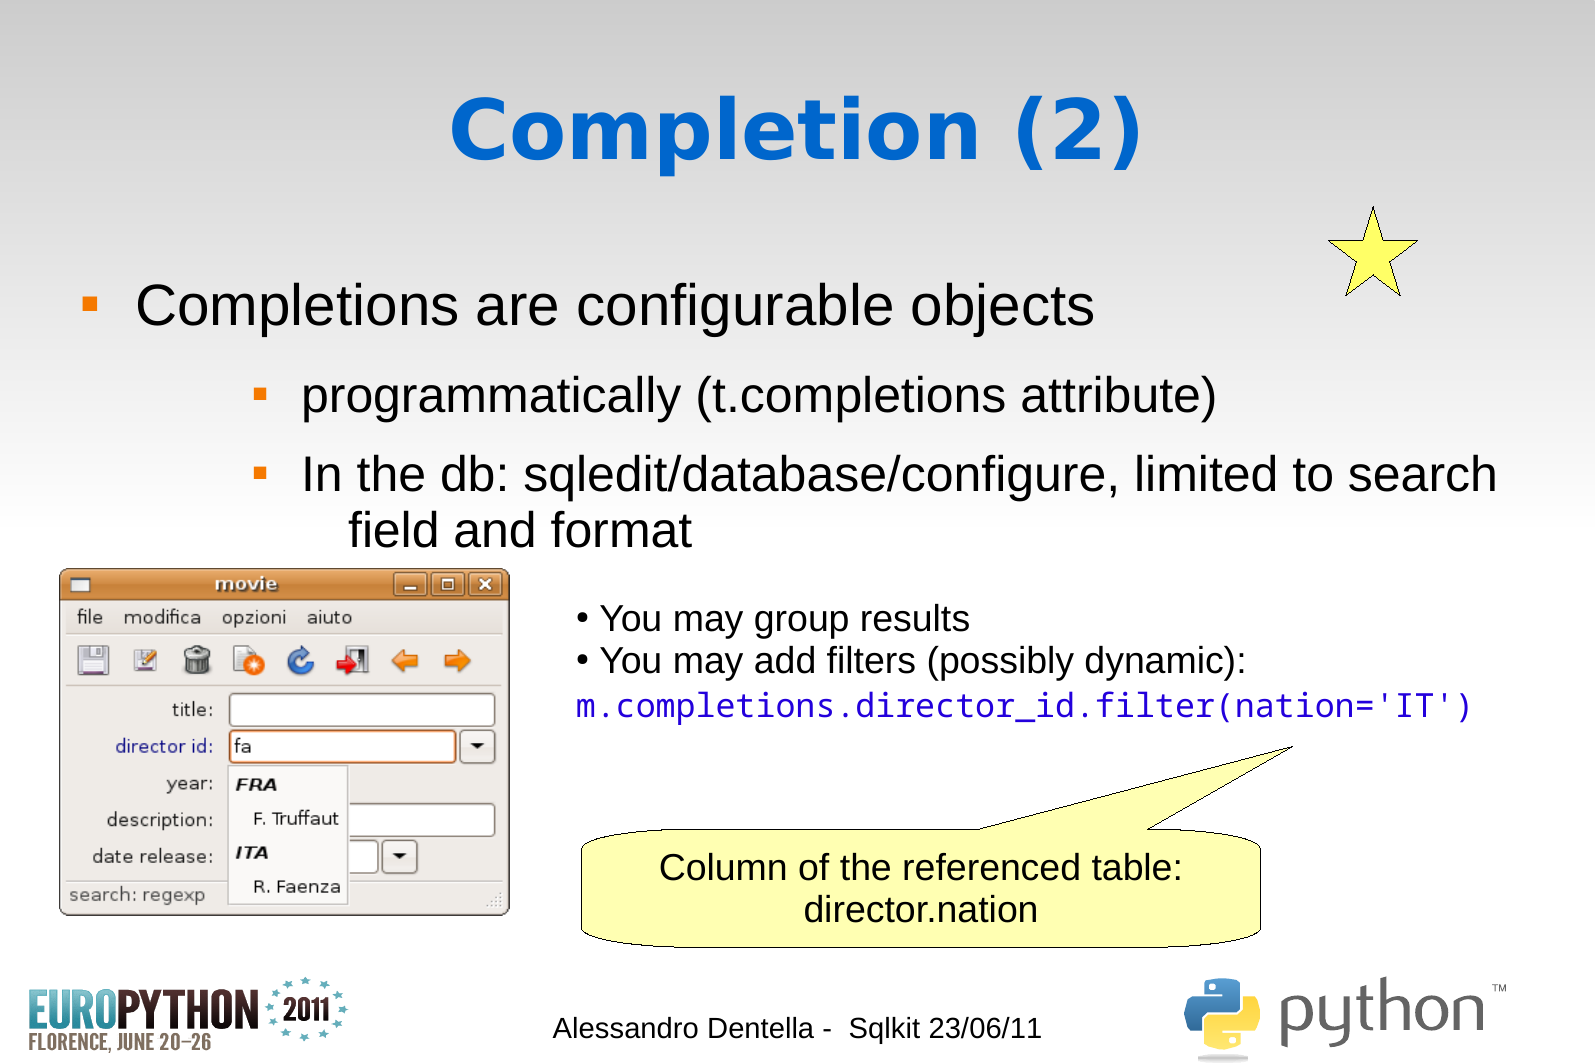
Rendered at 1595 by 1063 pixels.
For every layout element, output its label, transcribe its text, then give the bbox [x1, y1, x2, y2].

picture [29, 974, 355, 1058]
list Completions are configurable objects programmatically (t.completions attribute) In the db: sqledit/database/configure, limited to search field and format [64, 272, 1500, 960]
text_box [1328, 206, 1418, 296]
text_box Column of the referenced table: director.nation [581, 746, 1293, 948]
picture [59, 568, 510, 916]
title Completion (2) [79, 49, 1515, 213]
text_box You may group results You may add filters (possibly dynamic): m.completions.director_id.filter(nation='IT') [561, 590, 1565, 739]
